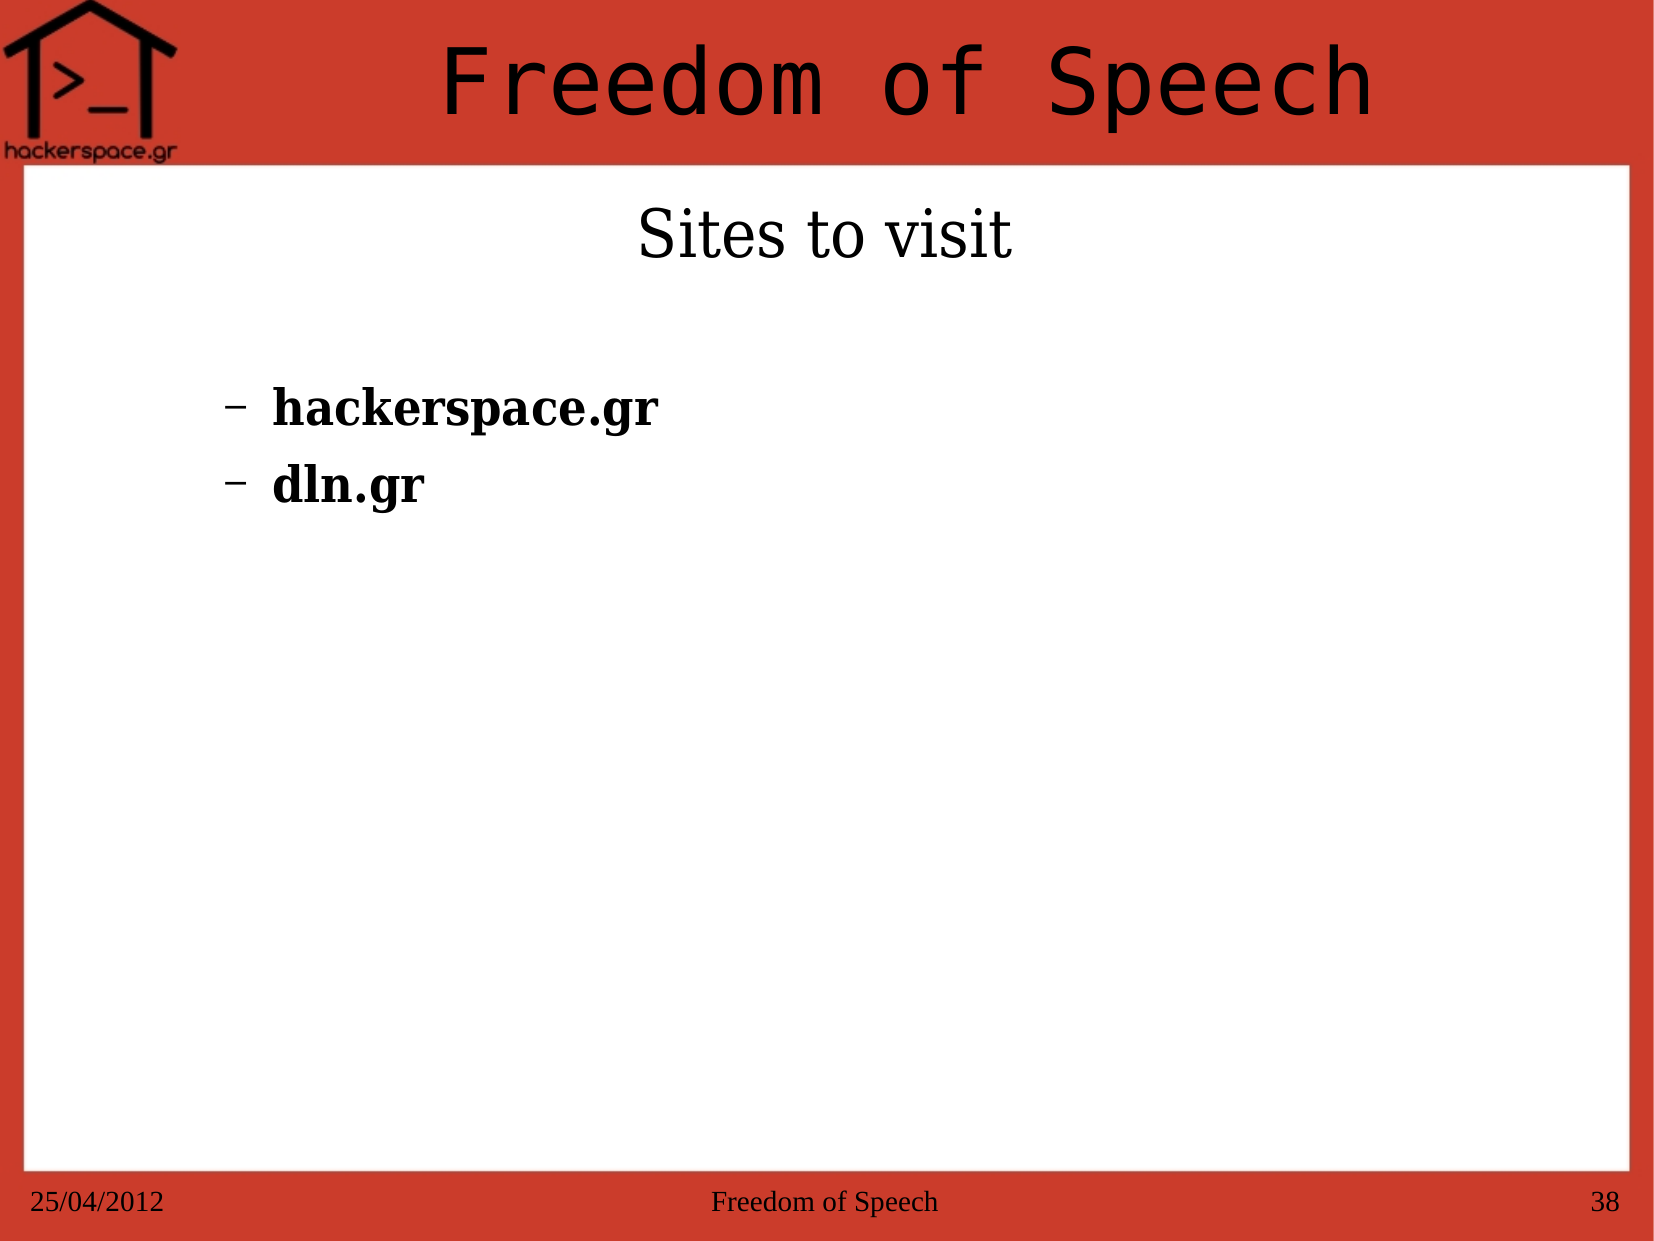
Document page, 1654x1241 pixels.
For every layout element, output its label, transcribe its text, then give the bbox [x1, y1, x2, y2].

picture [0, 0, 1654, 1241]
list Sites to visit hackerspace.gr dln.gr [60, 195, 1591, 1141]
title Freedom of Speech [195, 15, 1621, 151]
